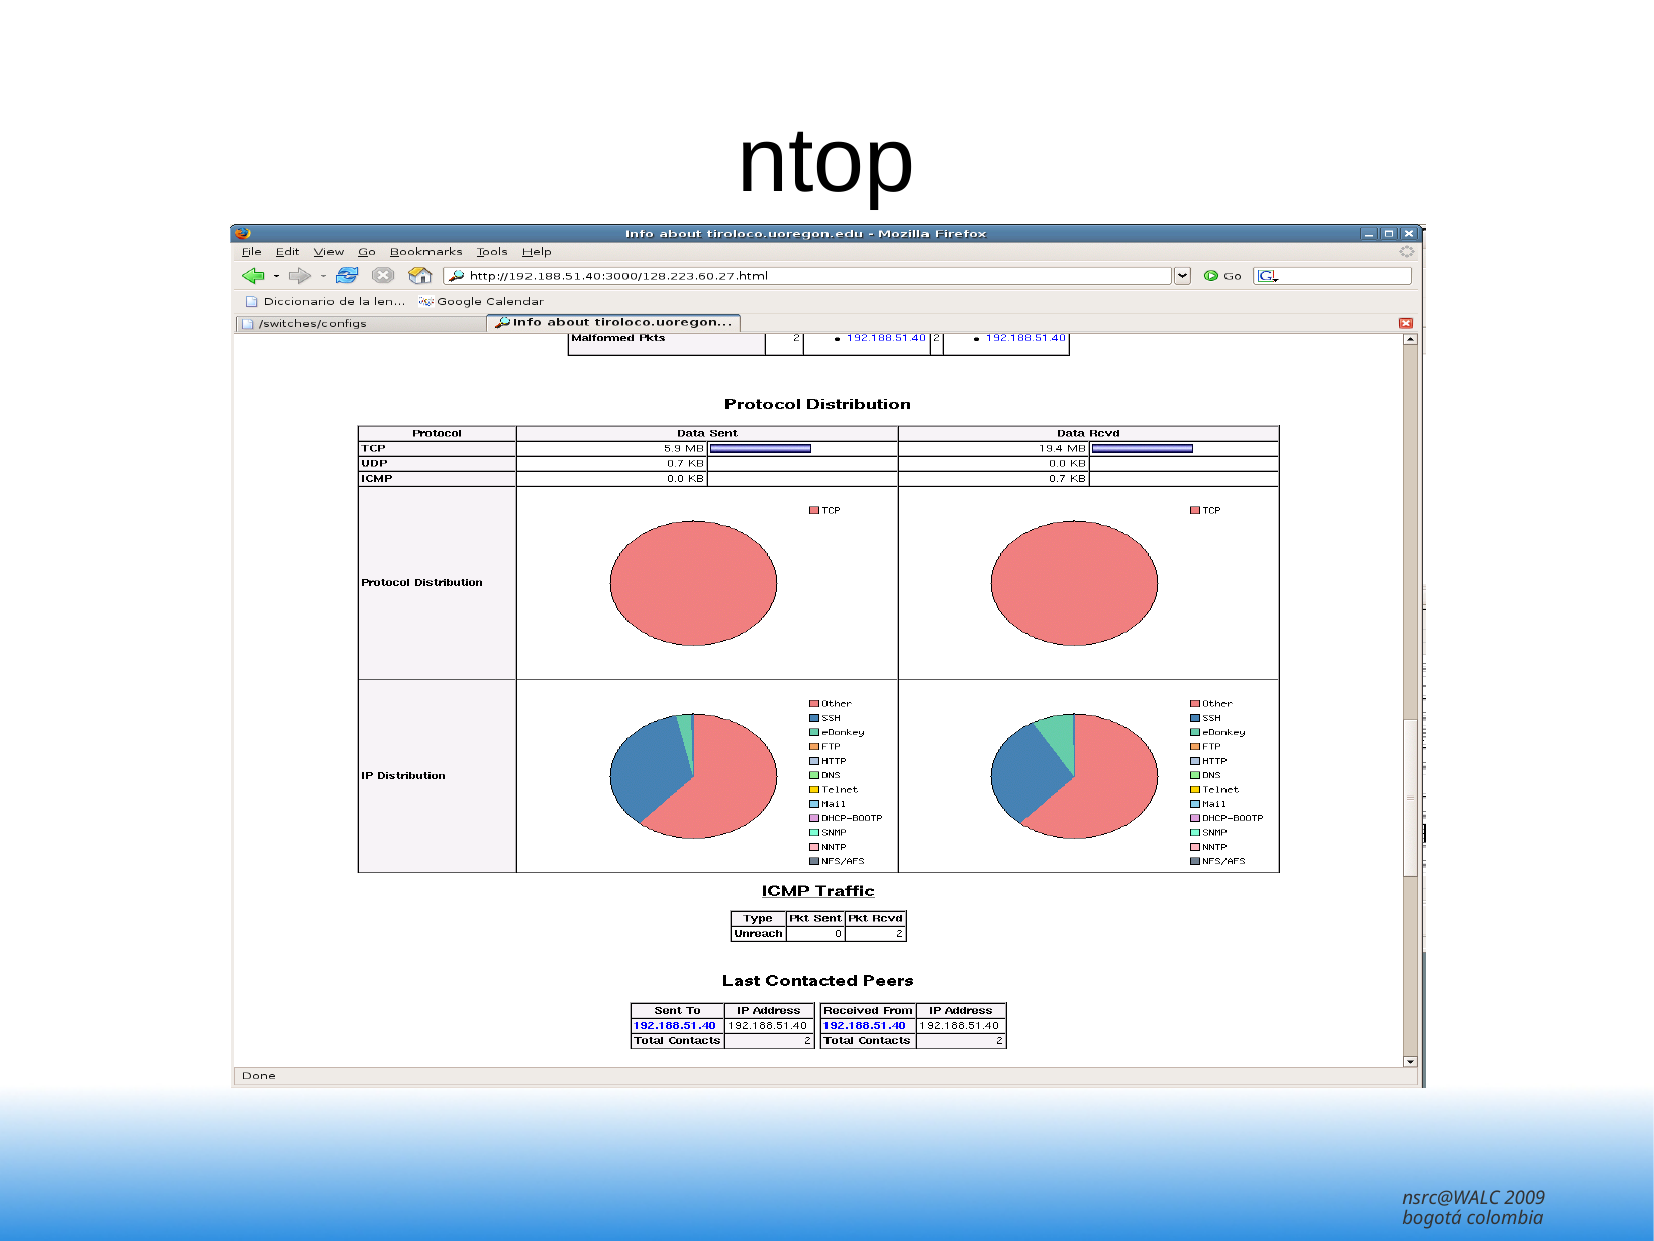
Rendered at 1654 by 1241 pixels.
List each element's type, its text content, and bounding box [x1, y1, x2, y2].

picture [0, 224, 1654, 1241]
text_box ntop [82, 95, 1571, 211]
